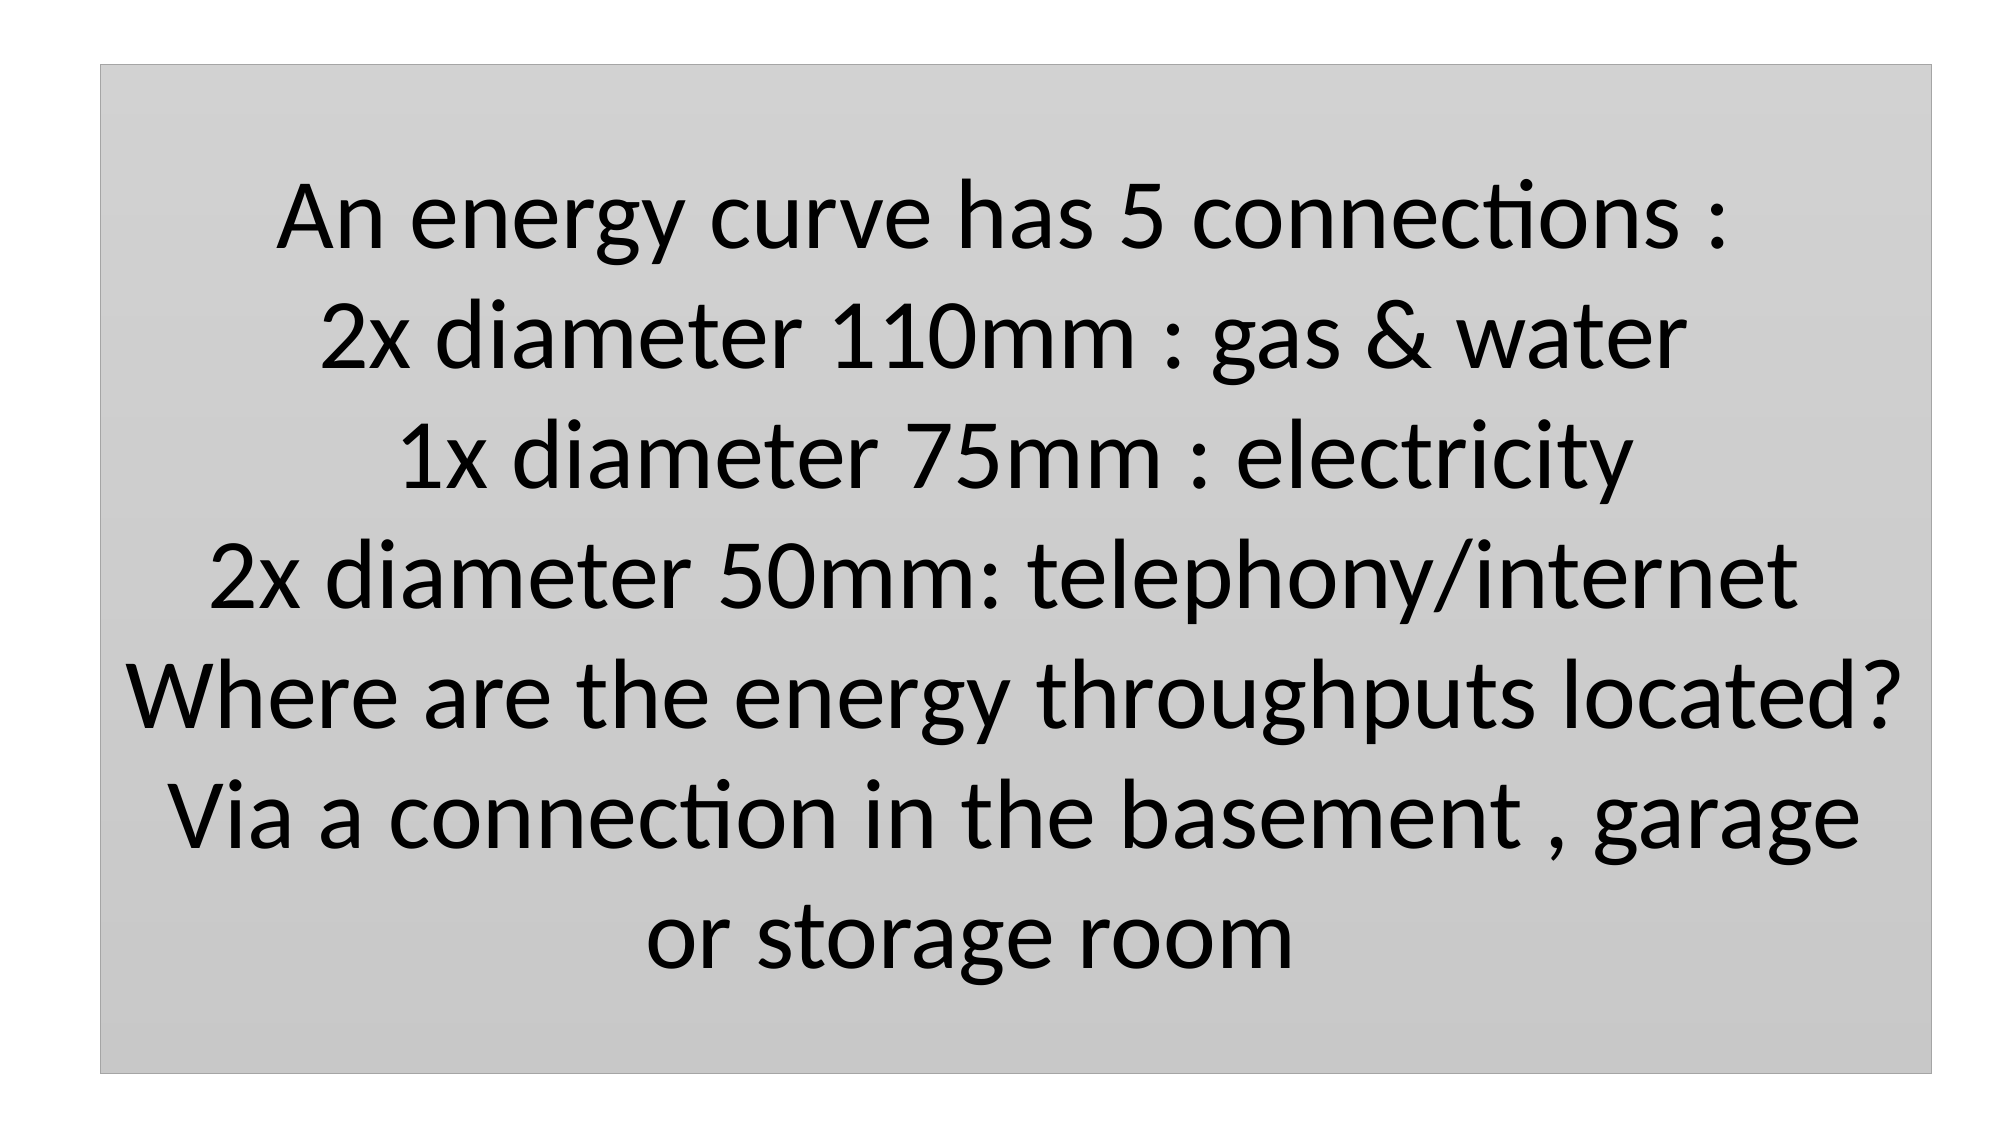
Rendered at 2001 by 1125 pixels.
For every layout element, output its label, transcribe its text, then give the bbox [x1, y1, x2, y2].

text_box An energy curve has 5 connections : 2x diameter 110mm : gas & water 1x diameter 75mm : electricity 2x diameter 50mm: telephony/internet Where are the energy throughputs located? Via a connection in the basement , garage or storage room [101, 64, 1931, 1073]
